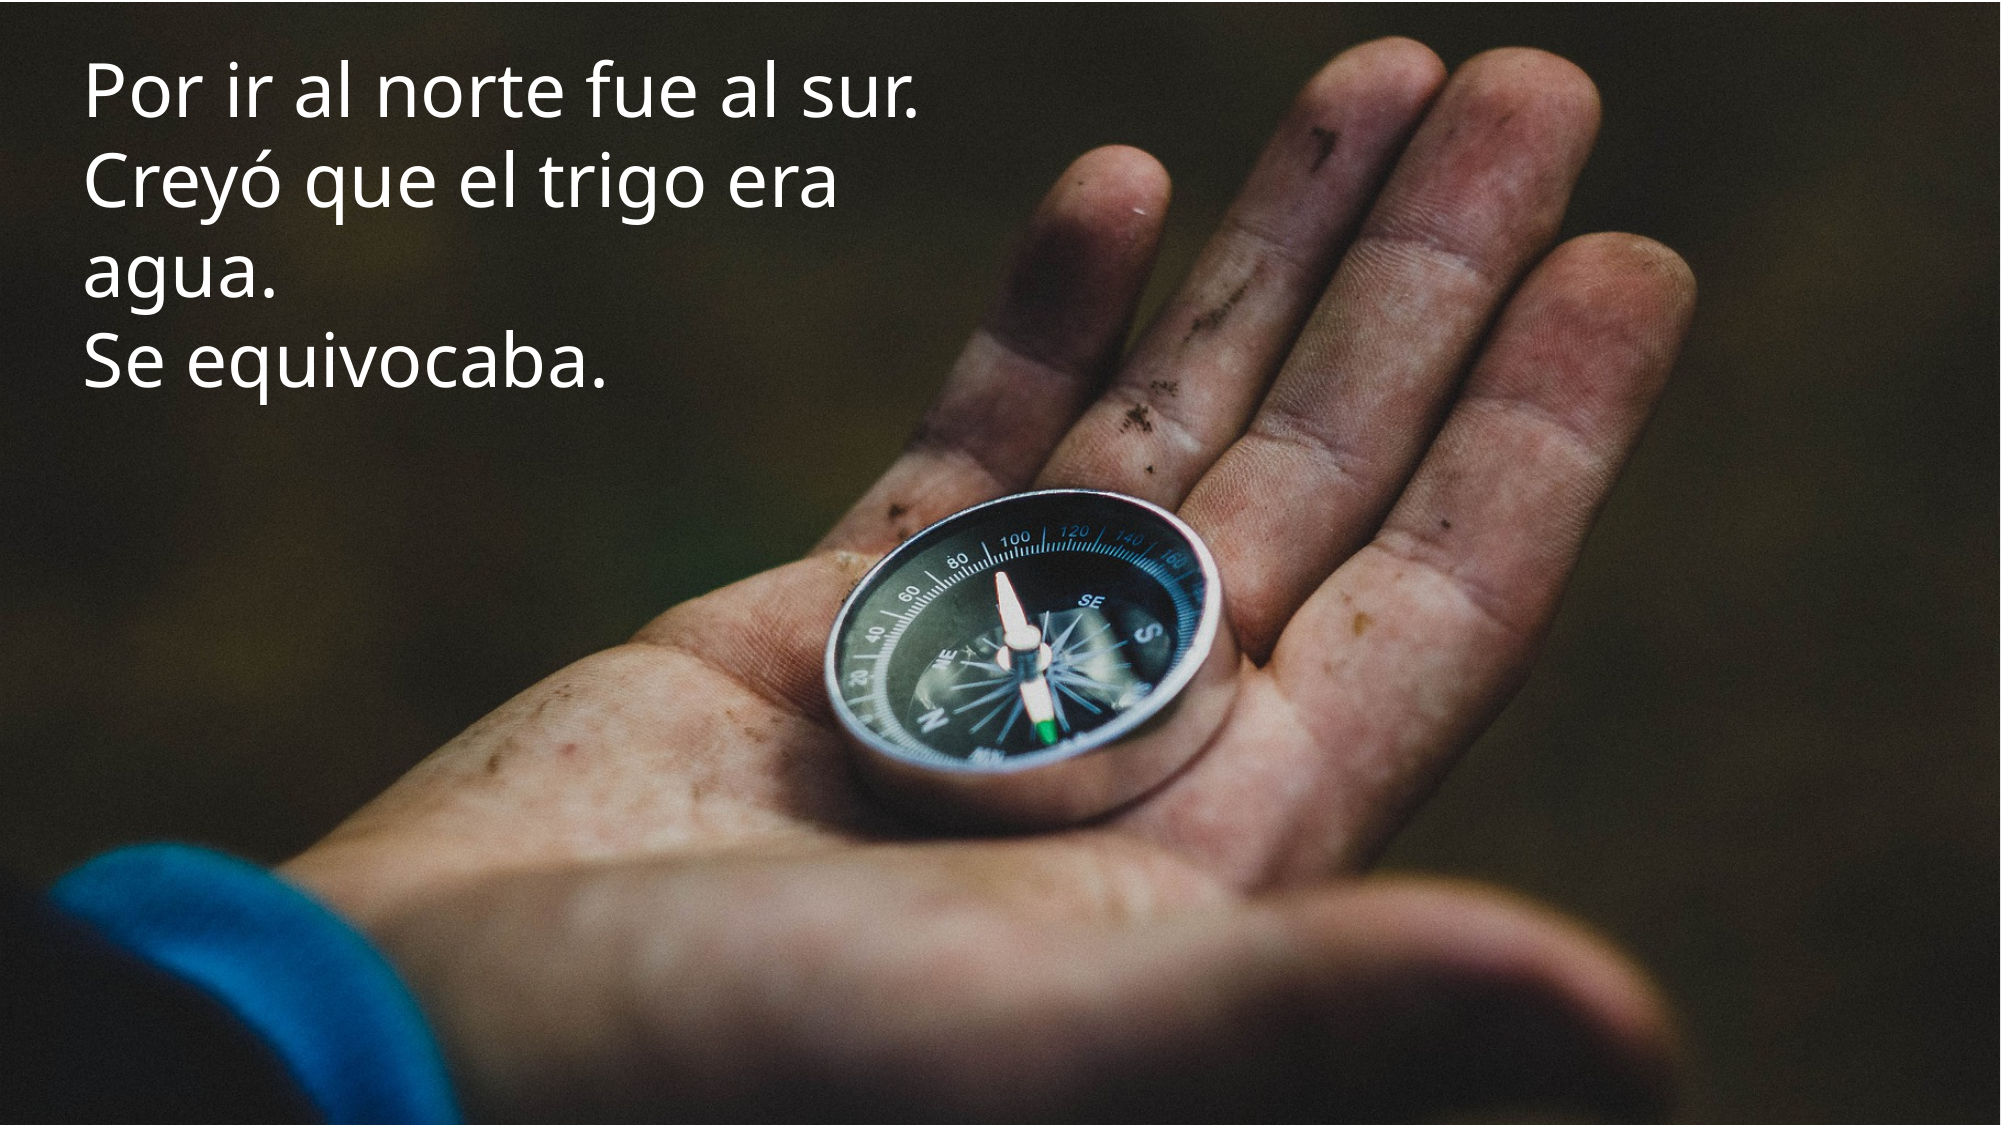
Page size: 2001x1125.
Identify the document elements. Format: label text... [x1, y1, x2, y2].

picture [0, 2, 2000, 1125]
text_box Por ir al norte fue al sur. Creyó que el trigo era agua. Se equivocaba. [67, 35, 1032, 323]
